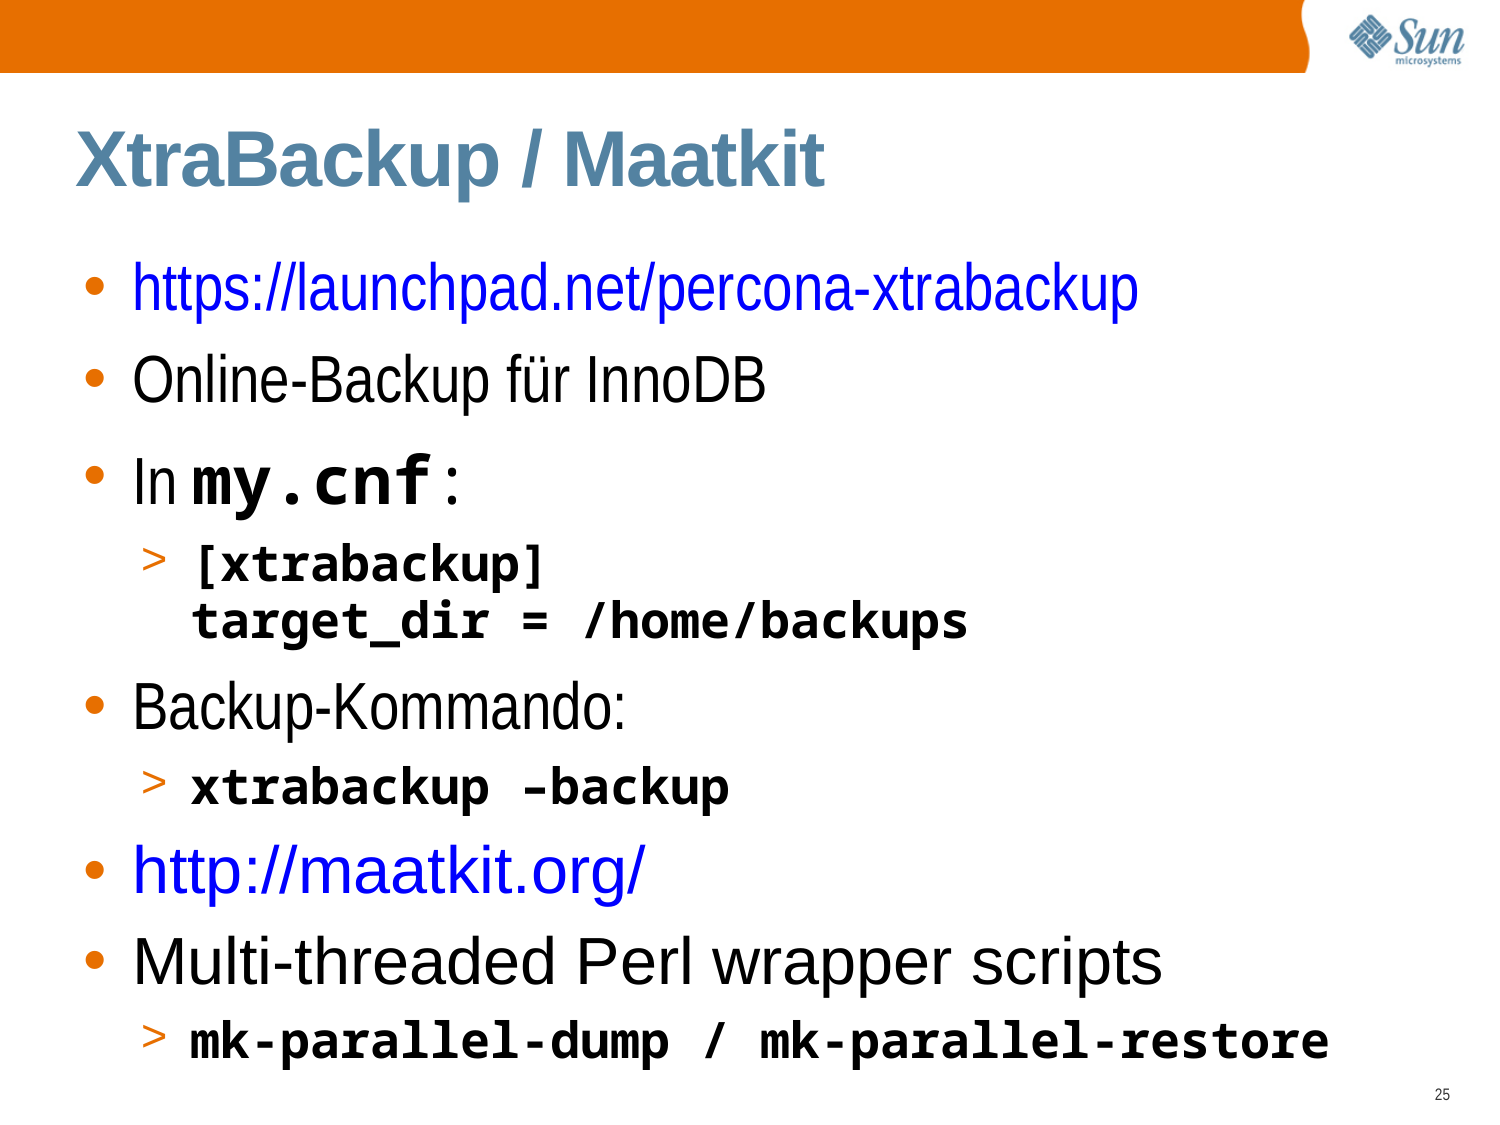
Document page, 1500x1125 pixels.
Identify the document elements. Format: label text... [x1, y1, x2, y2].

picture [0, 0, 1500, 73]
title XtraBackup / Maatkit [75, 123, 1437, 227]
list https://launchpad.net/percona-xtrabackup Online-Backup für InnoDB In my.cnf: [xtrabackup] target_dir = /home/backups Backup-Kommando: xtrabackup –backup http://maatkit.org/ Multi-threaded Perl wrapper scripts mk-parallel-dump / mk-parallel-restore [64, 258, 1401, 1048]
